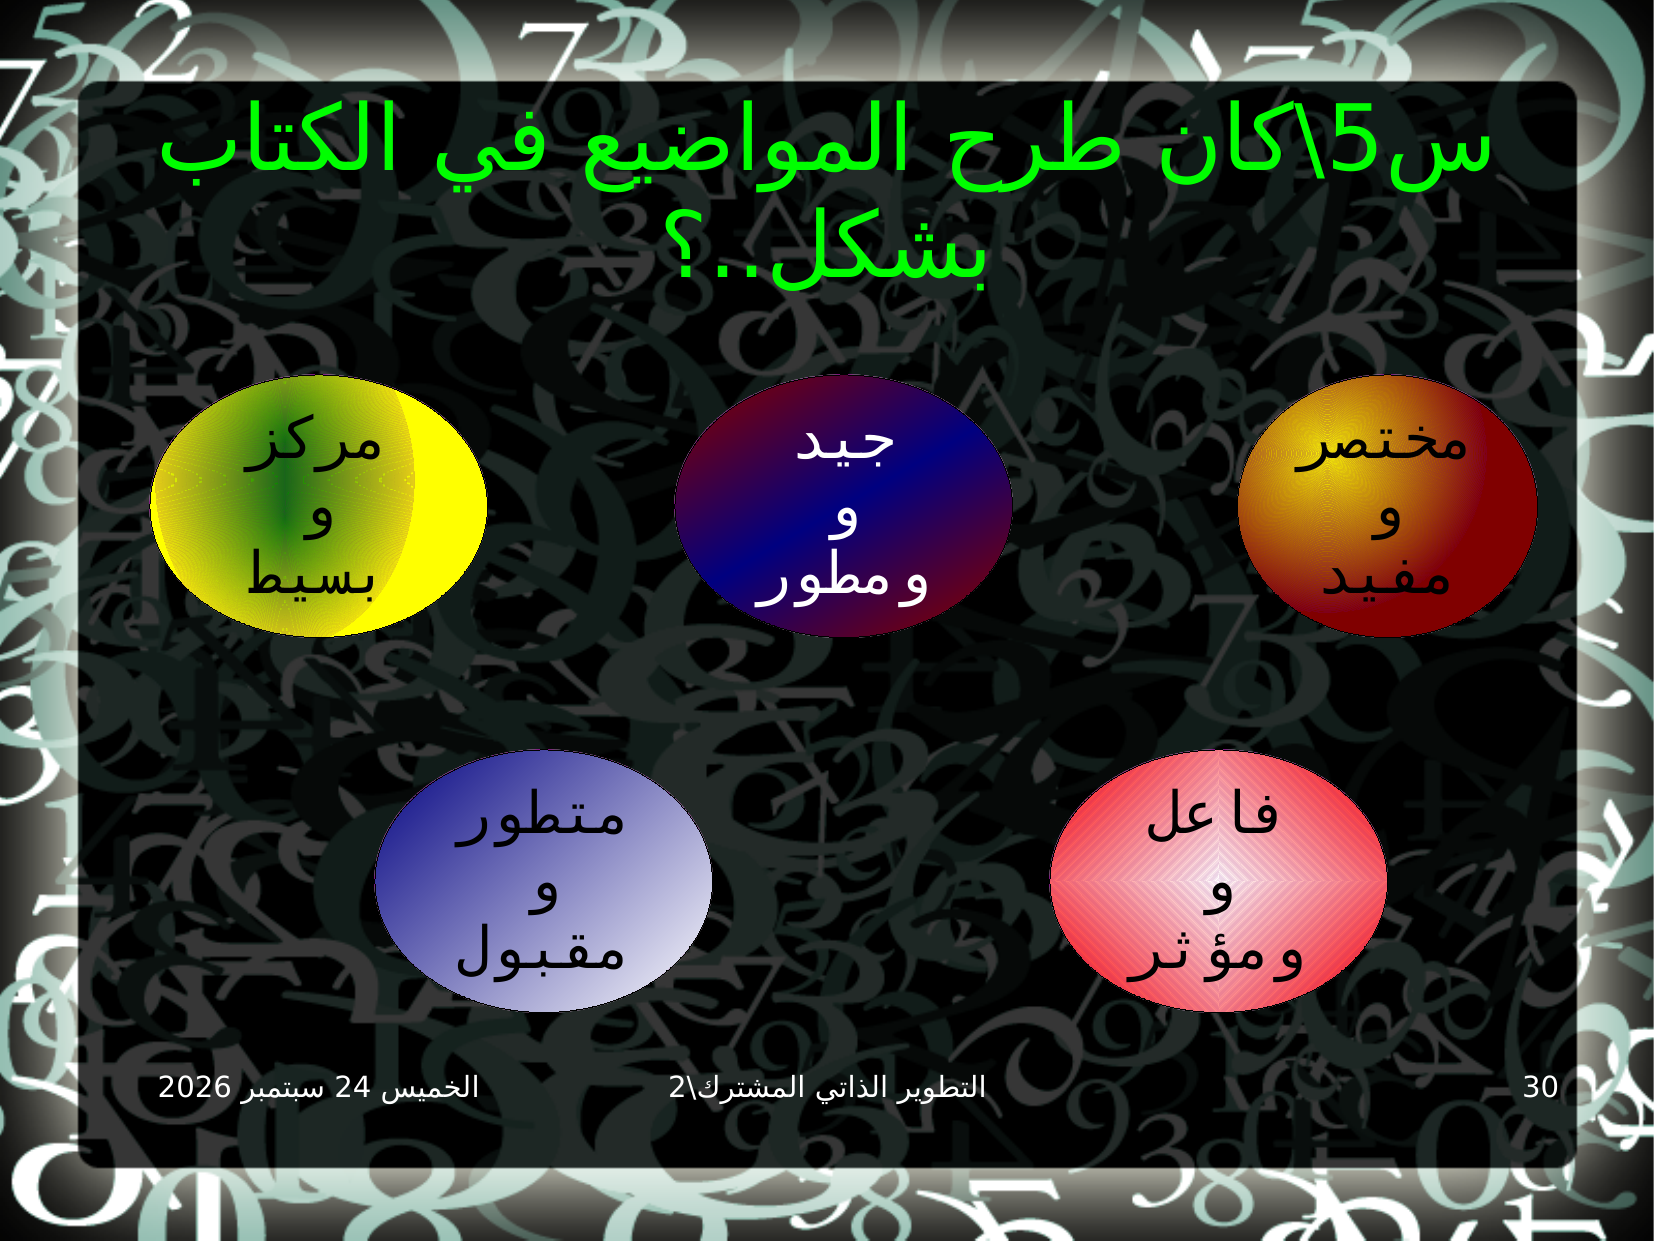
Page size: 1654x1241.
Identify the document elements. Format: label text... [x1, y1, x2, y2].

text_box مختصر و مفيد [1237, 374, 1538, 638]
picture [0, 0, 1654, 1241]
title س5\كان طرح المواضيع في الكتاب بشكل..؟ [82, 81, 1571, 303]
text_box متطور و مقبول [374, 749, 713, 1013]
text_box فاعل و ومؤثر [1049, 749, 1388, 1013]
text_box جيد و ومطور [674, 374, 1013, 638]
text_box مركز و بسيط [149, 374, 488, 638]
